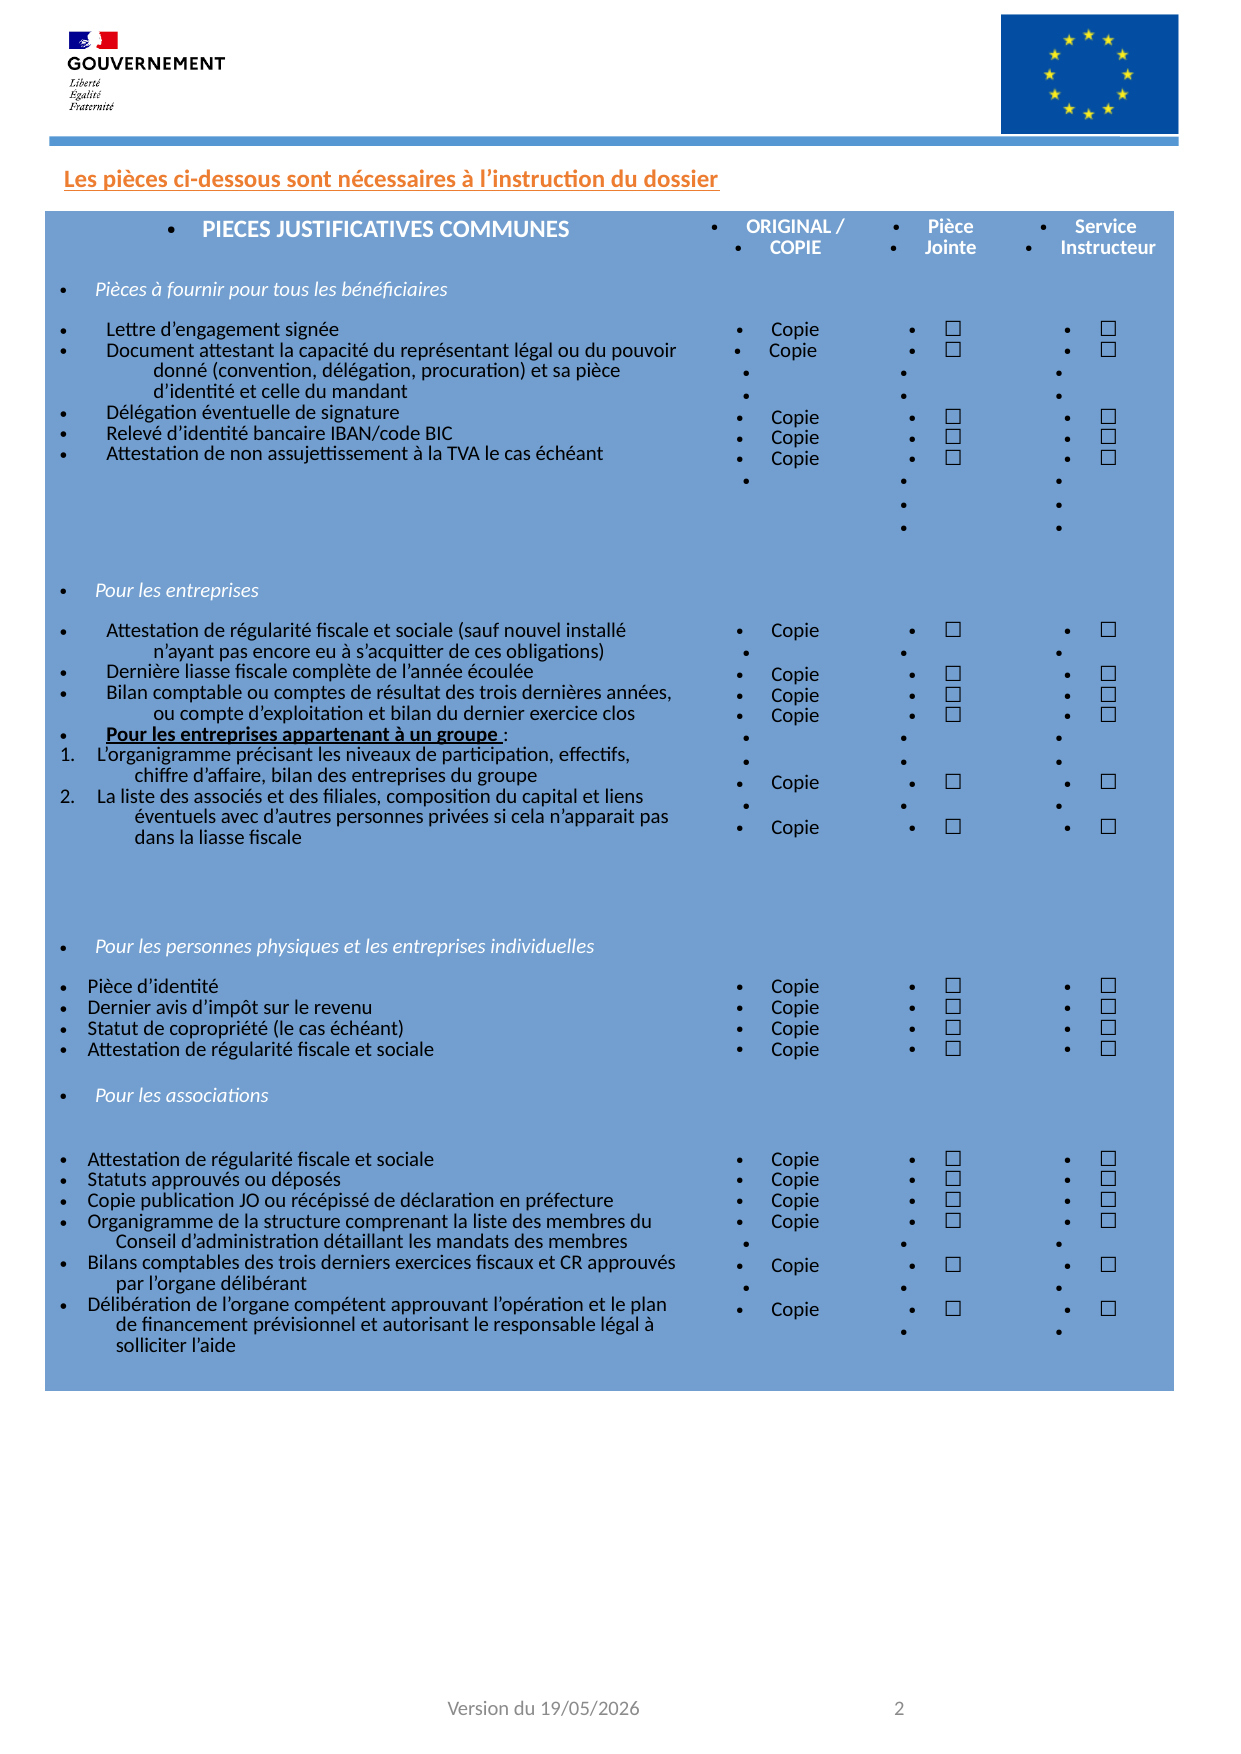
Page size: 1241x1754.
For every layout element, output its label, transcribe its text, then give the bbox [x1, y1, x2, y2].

table_cell ☐ ☐ ☐ ☐ [1008, 971, 1174, 1080]
table_cell ☐ ☐ ☐ ☐ ☐ ☐ [864, 615, 1008, 931]
picture [49, 14, 243, 127]
table_cell [1008, 1080, 1174, 1143]
table_cell ☐ ☐ ☐ ☐ ☐ ☐ [864, 1143, 1008, 1391]
table_cell Pour les entreprises [45, 575, 1174, 615]
table_cell ☐ ☐ ☐ ☐ ☐ [864, 313, 1008, 575]
table_header ORIGINAL / COPIE [692, 211, 864, 274]
table_cell Copie Copie Copie Copie [692, 971, 864, 1080]
table_header Pièce Jointe [864, 211, 1008, 274]
table_cell Attestation de régularité fiscale et sociale Statuts approuvés ou déposés Copie publication JO ou récépissé de déclaration en préfecture Organigramme de la structure comprenant la liste des membres du Conseil d’administration détaillant les mandats des membres Bilans comptables des trois derniers exercices fiscaux et CR approuvés par l’organe délibérant Délibération de l’organe compétent approuvant l’opération et le plan de financement prévisionnel et autorisant le responsable légal à solliciter l’aide [45, 1143, 692, 1391]
table_cell [864, 1080, 1008, 1143]
table_cell ☐ ☐ ☐ ☐ ☐ ☐ [1008, 1143, 1174, 1391]
table_cell ☐ ☐ ☐ ☐ [864, 971, 1008, 1080]
table_cell ☐ ☐ ☐ ☐ ☐ ☐ [1008, 615, 1174, 931]
table_cell Lettre d’engagement signée Document attestant la capacité du représentant légal ou du pouvoir donné (convention, délégation, procuration) et sa pièce d’identité et celle du mandant Délégation éventuelle de signature Relevé d’identité bancaire IBAN/code BIC Attestation de non assujettissement à la TVA le cas échéant [45, 313, 692, 575]
table_header Service Instructeur [1008, 211, 1174, 274]
table_cell [692, 1080, 864, 1143]
text_box Version du 19/05/2026 [411, 1660, 829, 1754]
table_cell Pièce d’identité Dernier avis d’impôt sur le revenu Statut de copropriété (le cas échéant) Attestation de régularité fiscale et sociale [45, 971, 692, 1080]
text_box Les pièces ci-dessous sont nécessaires à l’instruction du dossier [49, 156, 1179, 200]
table_cell Pour les associations [45, 1080, 692, 1143]
table_header PIECES JUSTIFICATIVES COMMUNES [45, 211, 692, 274]
picture [1001, 14, 1179, 134]
table_cell Copie Copie Copie Copie Copie [692, 313, 864, 575]
table_cell Copie Copie Copie Copie Copie Copie [692, 1143, 864, 1391]
table_cell Pour les personnes physiques et les entreprises individuelles [45, 931, 1174, 971]
table_cell ☐ ☐ ☐ ☐ ☐ [1008, 313, 1174, 575]
table_cell Copie Copie Copie Copie Copie Copie [692, 615, 864, 931]
table_cell Attestation de régularité fiscale et sociale (sauf nouvel installé n’ayant pas encore eu à s’acquitter de ces obligations) Dernière liasse fiscale complète de l’année écoulée Bilan comptable ou comptes de résultat des trois dernières années, ou compte d’exploitation et bilan du dernier exercice clos Pour les entreprises appartenant à un groupe : L’organigramme précisant les niveaux de participation, effectifs, chiffre d’affaire, bilan des entreprises du groupe La liste des associés et des filiales, composition du capital et liens éventuels avec d’autres personnes privées si cela n’apparait pas dans la liasse fiscale [45, 615, 692, 931]
table_cell Pièces à fournir pour tous les bénéficiaires [45, 274, 1174, 313]
